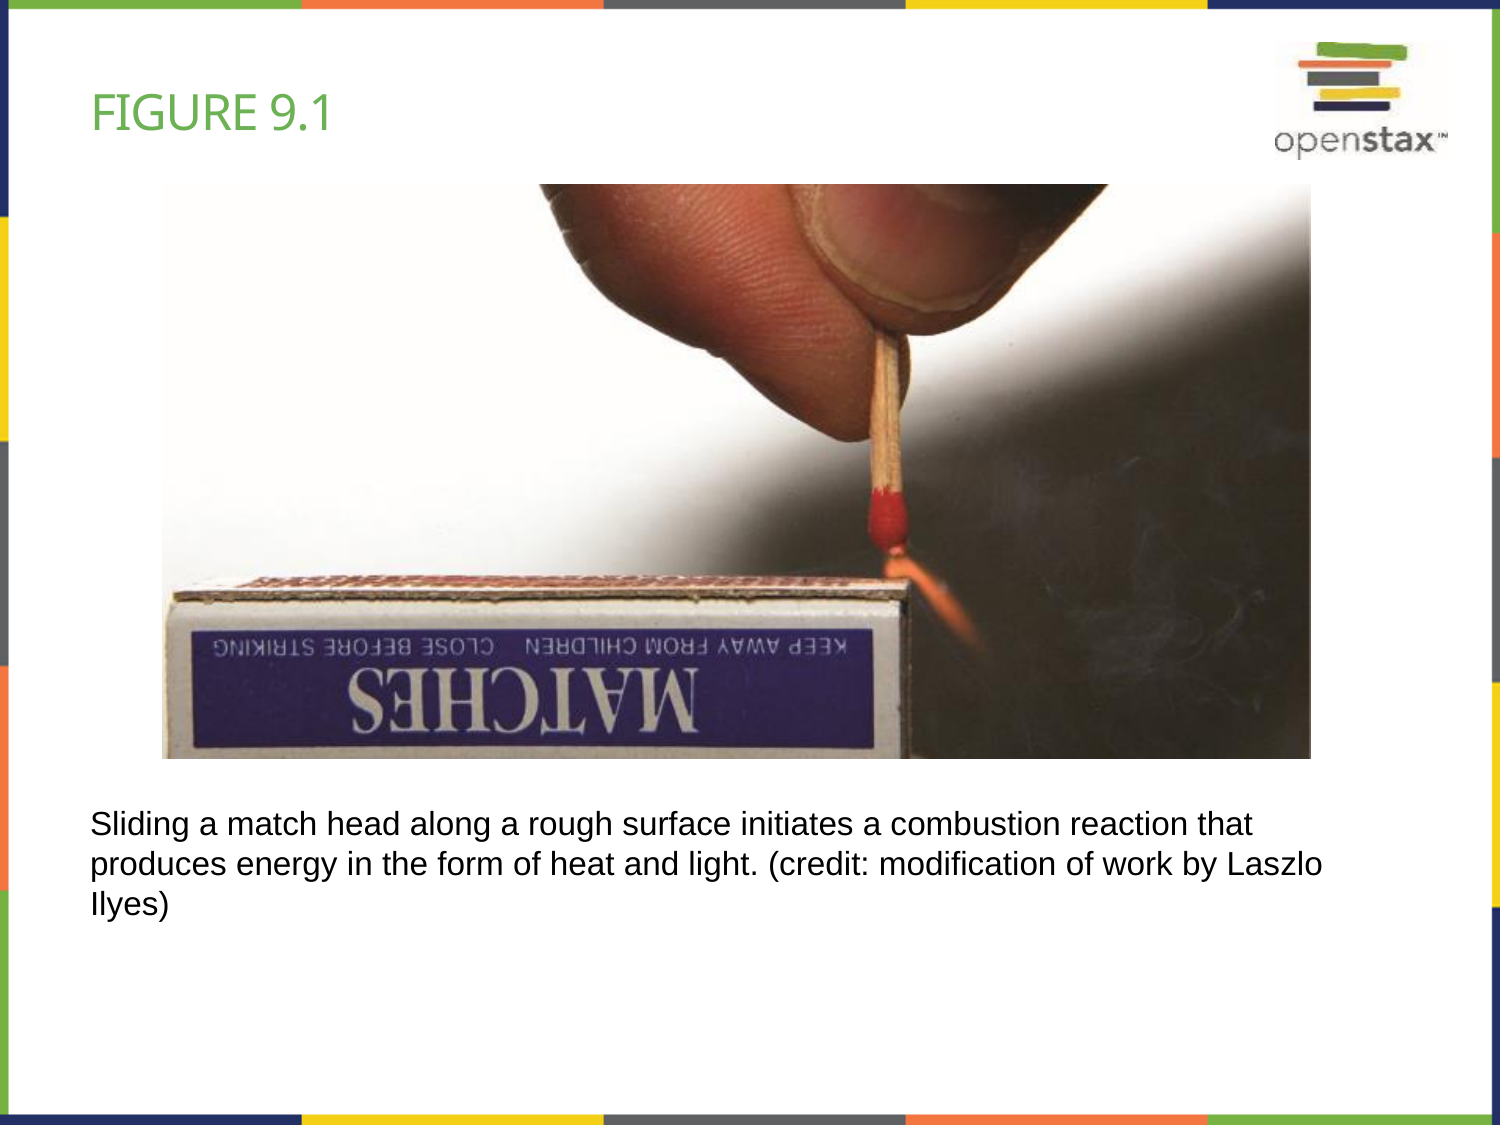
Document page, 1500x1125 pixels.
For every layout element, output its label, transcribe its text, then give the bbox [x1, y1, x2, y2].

picture [0, 0, 1500, 1125]
title Figure 9.1 [75, 39, 1398, 148]
list Sliding a match head along a rough surface initiates a combustion reaction that produces energy in the form of heat and light. (credit: modification of work by Laszlo Ilyes) [75, 794, 1398, 986]
